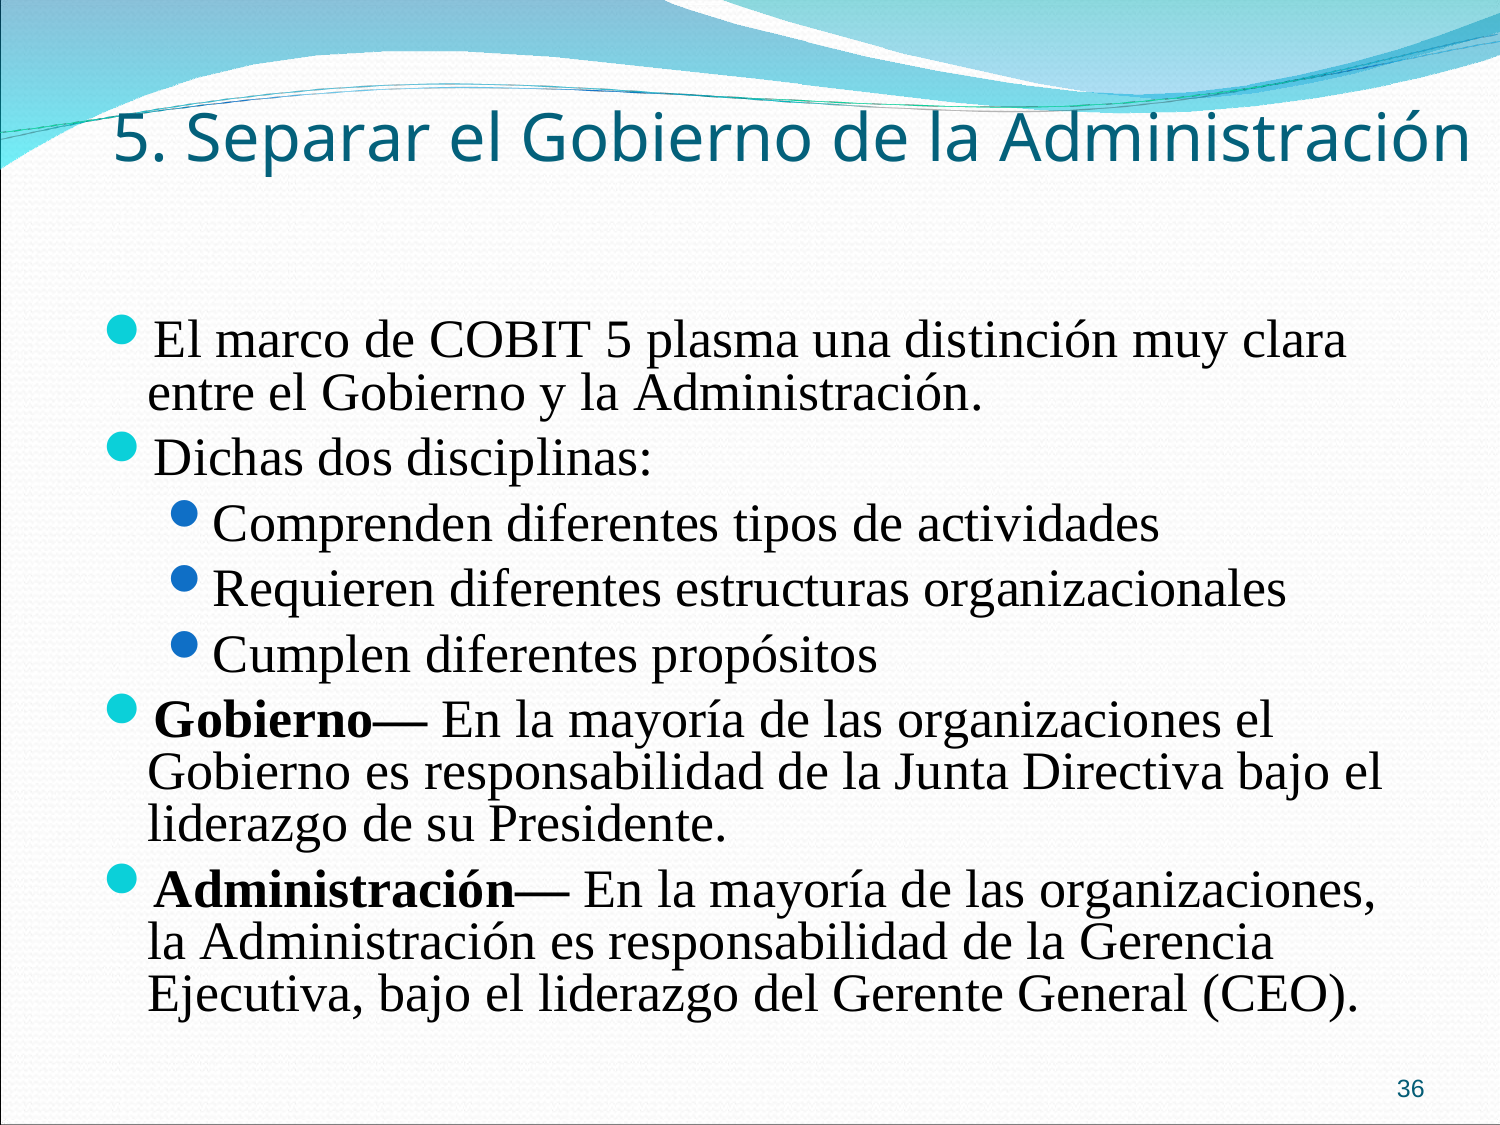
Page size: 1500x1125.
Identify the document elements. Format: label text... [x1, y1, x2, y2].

list El marco de COBIT 5 plasma una distinción muy clara entre el Gobierno y la Administración. Dichas dos disciplinas: Comprenden diferentes tipos de actividades Requieren diferentes estructuras organizacionales Cumplen diferentes propósitos Gobierno— En la mayoría de las organizaciones el Gobierno es responsabilidad de la Junta Directiva bajo el liderazgo de su Presidente. Administración— En la mayoría de las organizaciones, la Administración es responsabilidad de la Gerencia Ejecutiva, bajo el liderazgo del Gerente General (CEO). [87, 174, 1438, 1063]
picture [0, 0, 1500, 1125]
title 5. Separar el Gobierno de la Administración [112, 0, 1500, 175]
text_box <number> [1299, 1042, 1426, 1103]
